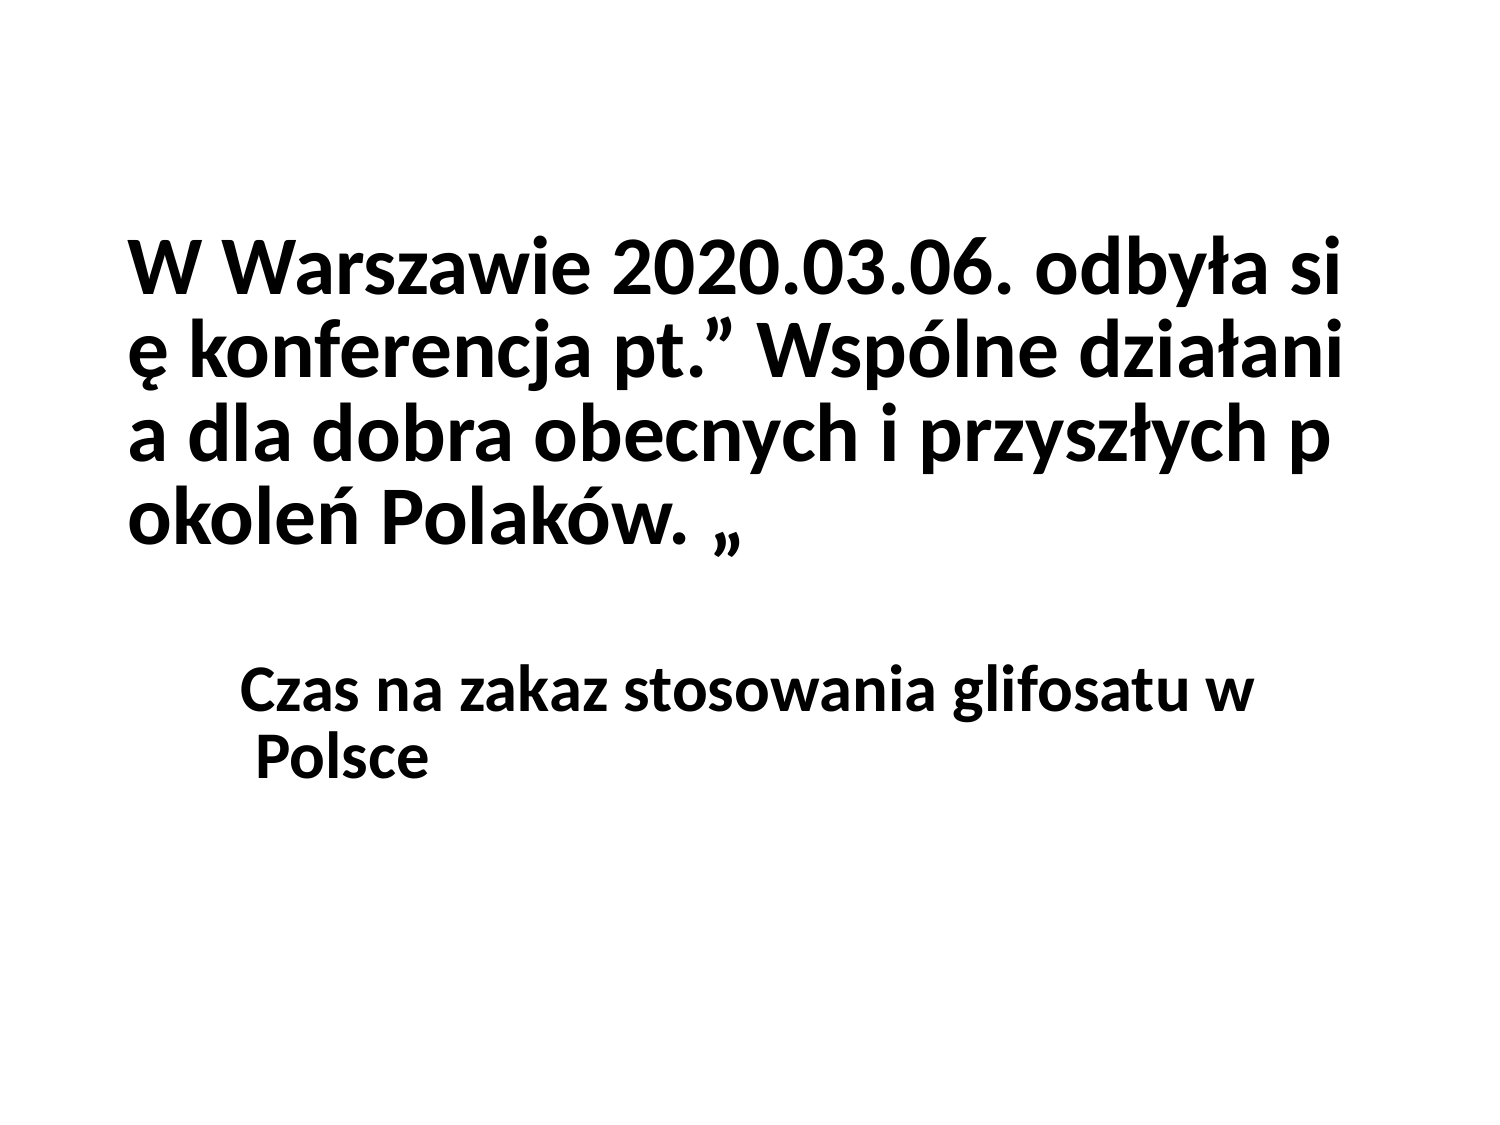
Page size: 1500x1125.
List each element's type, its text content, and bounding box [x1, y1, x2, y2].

title W Warszawie 2020.03.06. odbyła się konferencja pt.” Wspólne działania dla dobra obecnych i przyszłych pokoleń Polaków. „ [112, 19, 1388, 504]
subtitle Czas na zakaz stosowania glifosatu w Polsce [225, 637, 1276, 925]
